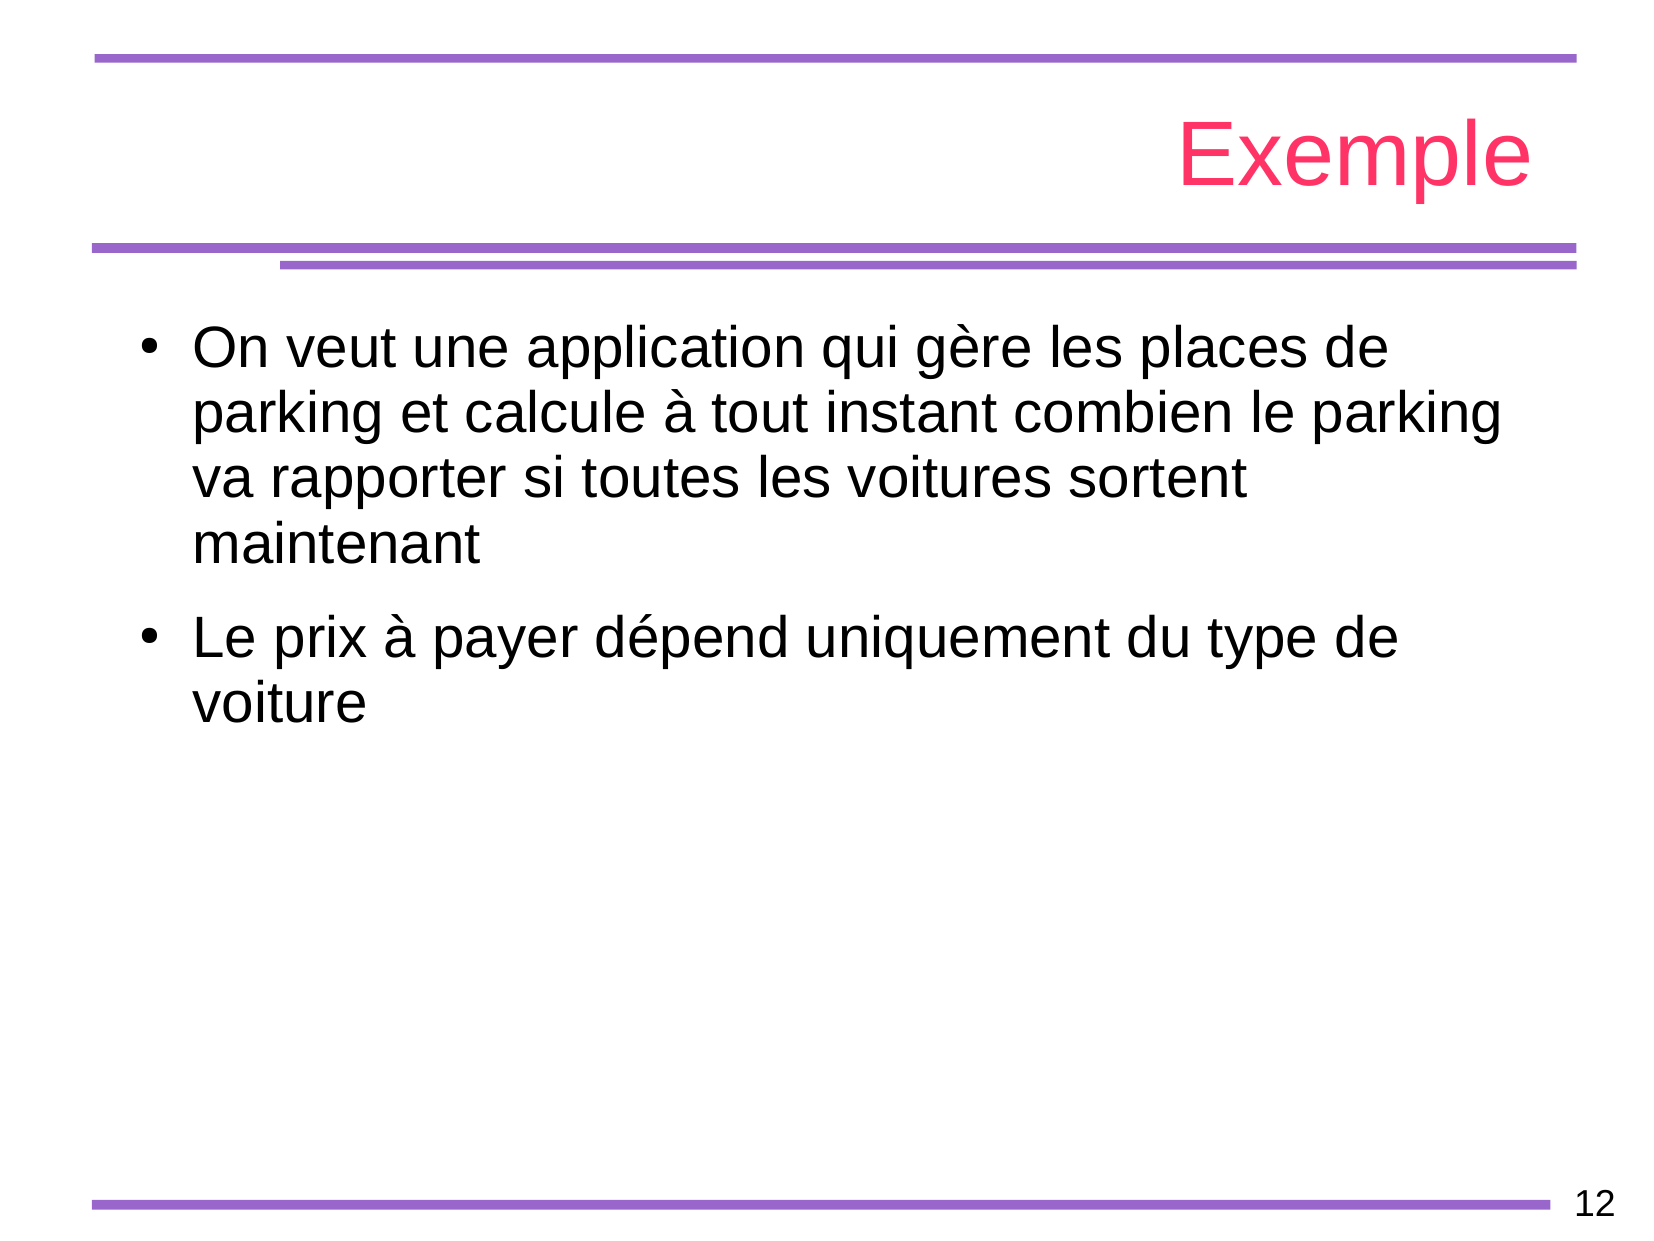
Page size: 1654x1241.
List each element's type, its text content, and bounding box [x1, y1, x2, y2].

title Exemple [121, 49, 1534, 257]
list On veut une application qui gère les places de parking et calcule à tout instant combien le parking va rapporter si toutes les voitures sortent maintenant Le prix à payer dépend uniquement du type de voiture [121, 315, 1534, 844]
